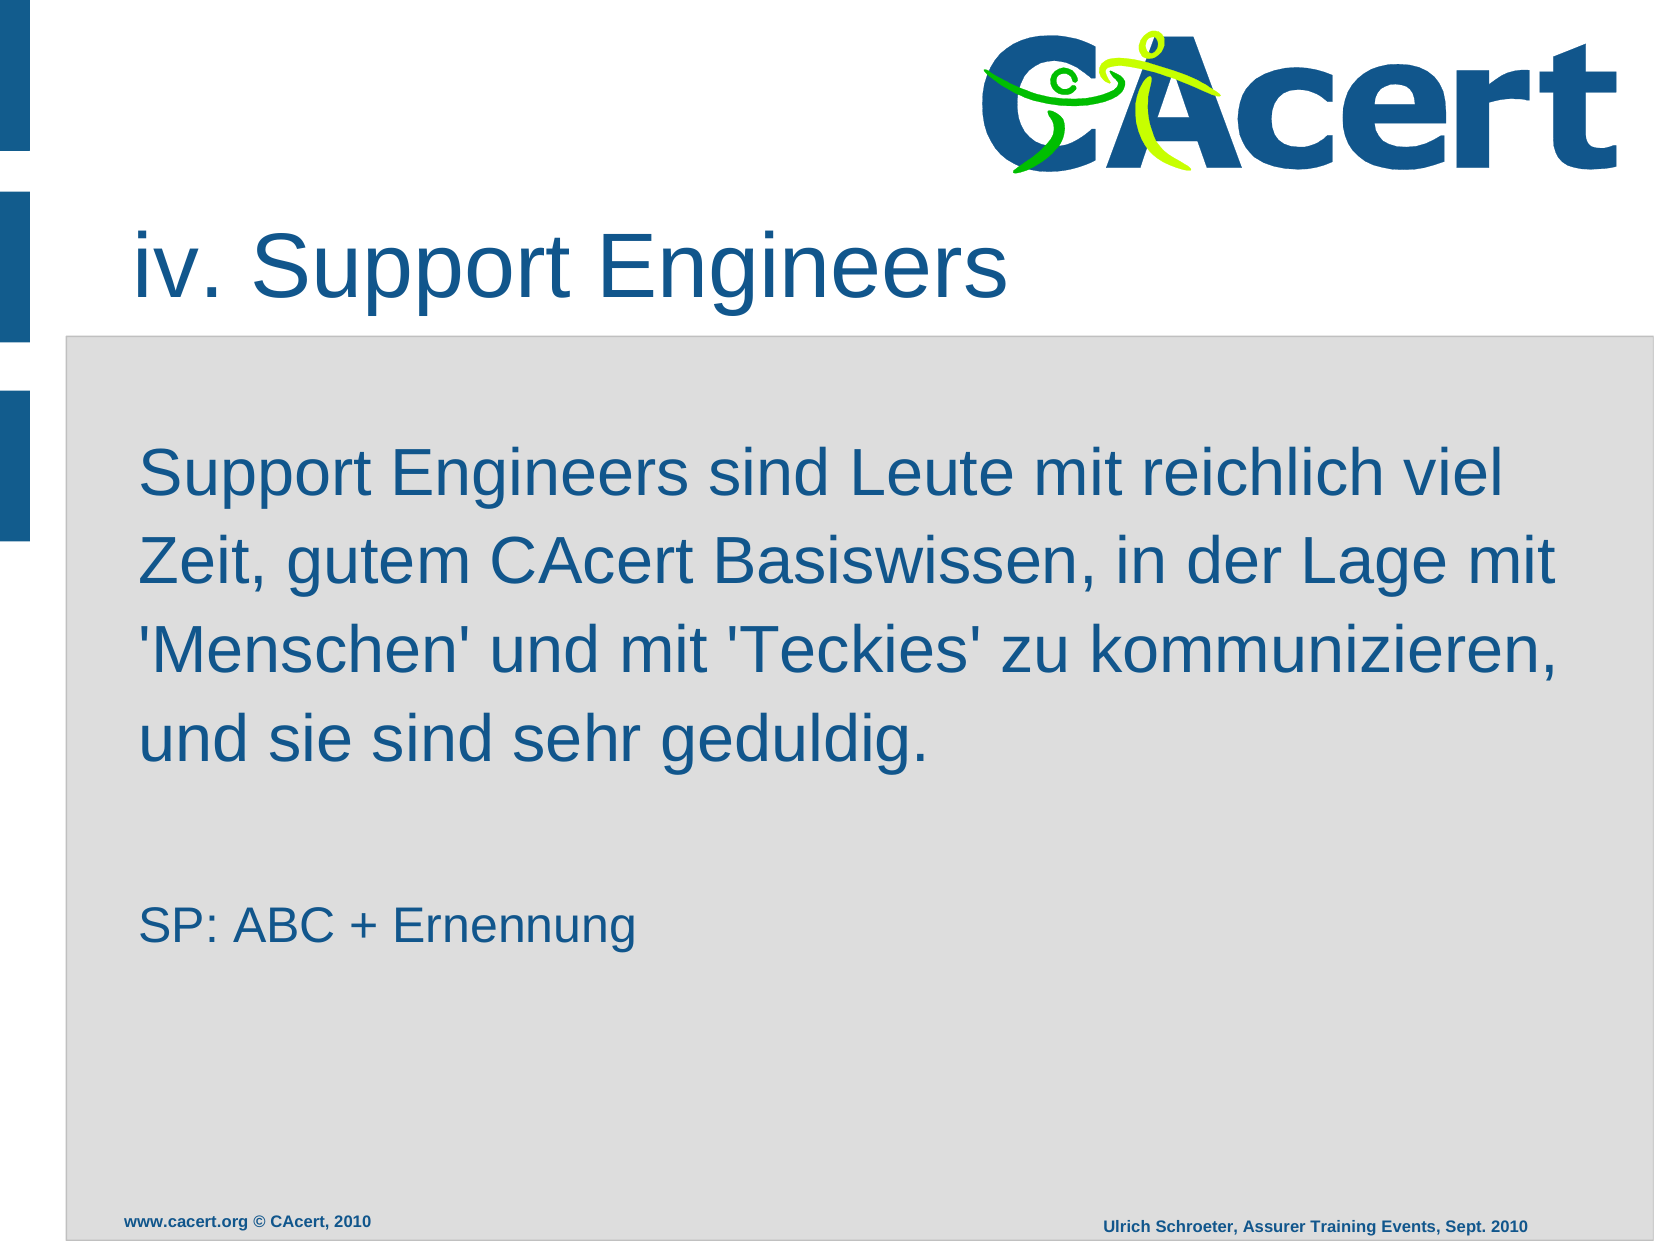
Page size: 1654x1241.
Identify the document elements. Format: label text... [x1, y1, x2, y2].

text_box Support Engineers sind Leute mit reichlich viel Zeit, gutem CAcert Basiswissen, in der Lage mit 'Menschen' und mit 'Teckies' zu kommunizieren, und sie sind sehr geduldig. SP: ABC + Ernennung [124, 413, 1603, 961]
text_box iv. Support Engineers [118, 206, 1026, 325]
